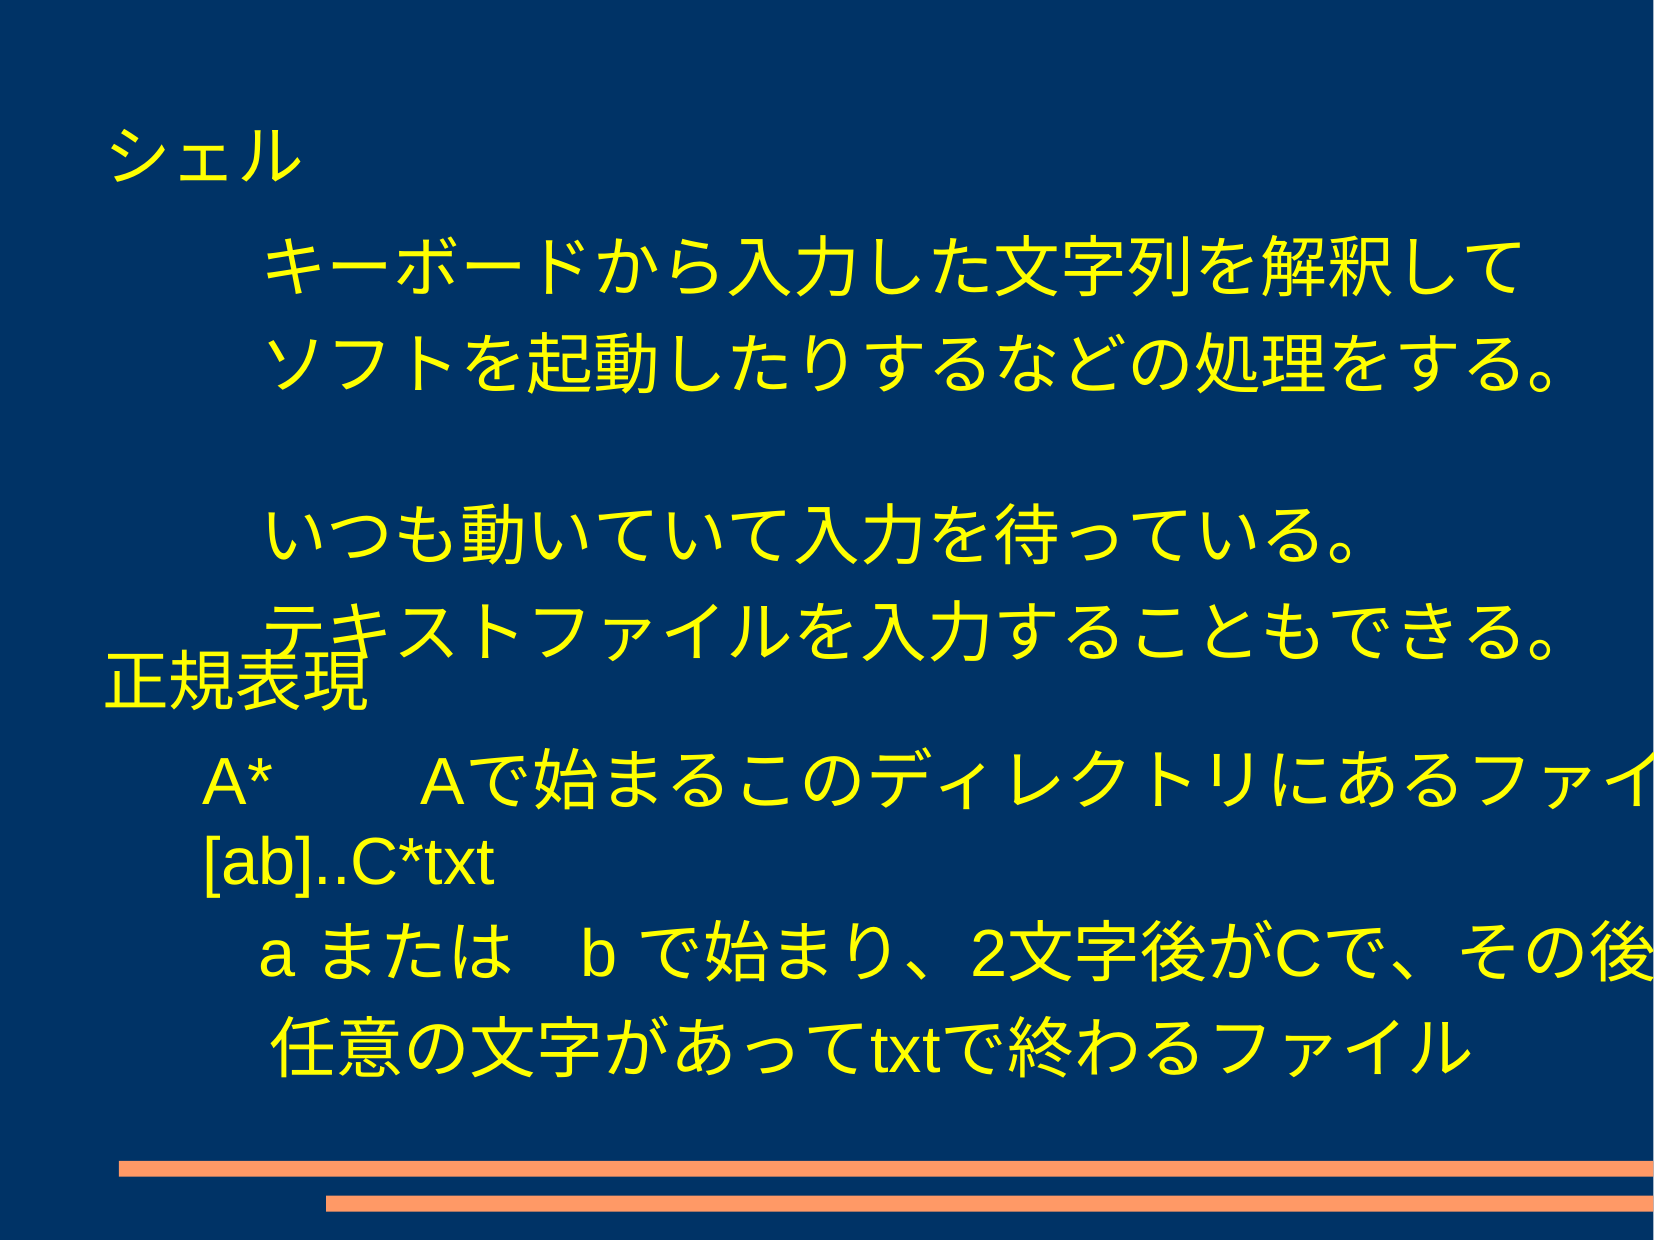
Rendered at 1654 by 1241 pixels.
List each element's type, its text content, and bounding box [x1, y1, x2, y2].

text_box A* Aで始まるこのディレクトリにあるファイル [ab]..C*txt a または b で始まり、2文字後がCで、その後 任意の文字があってtxtで終わるファイル [188, 719, 1565, 1034]
text_box キーボードから入力した文字列を解釈して ソフトを起動したりするなどの処理をする。 いつも動いていて入力を待っている。 テキストファイルを入力することもできる。 [245, 206, 1447, 556]
text_box シェル [89, 95, 296, 178]
text_box [590, 590, 650, 656]
text_box 正規表現 [87, 620, 384, 702]
